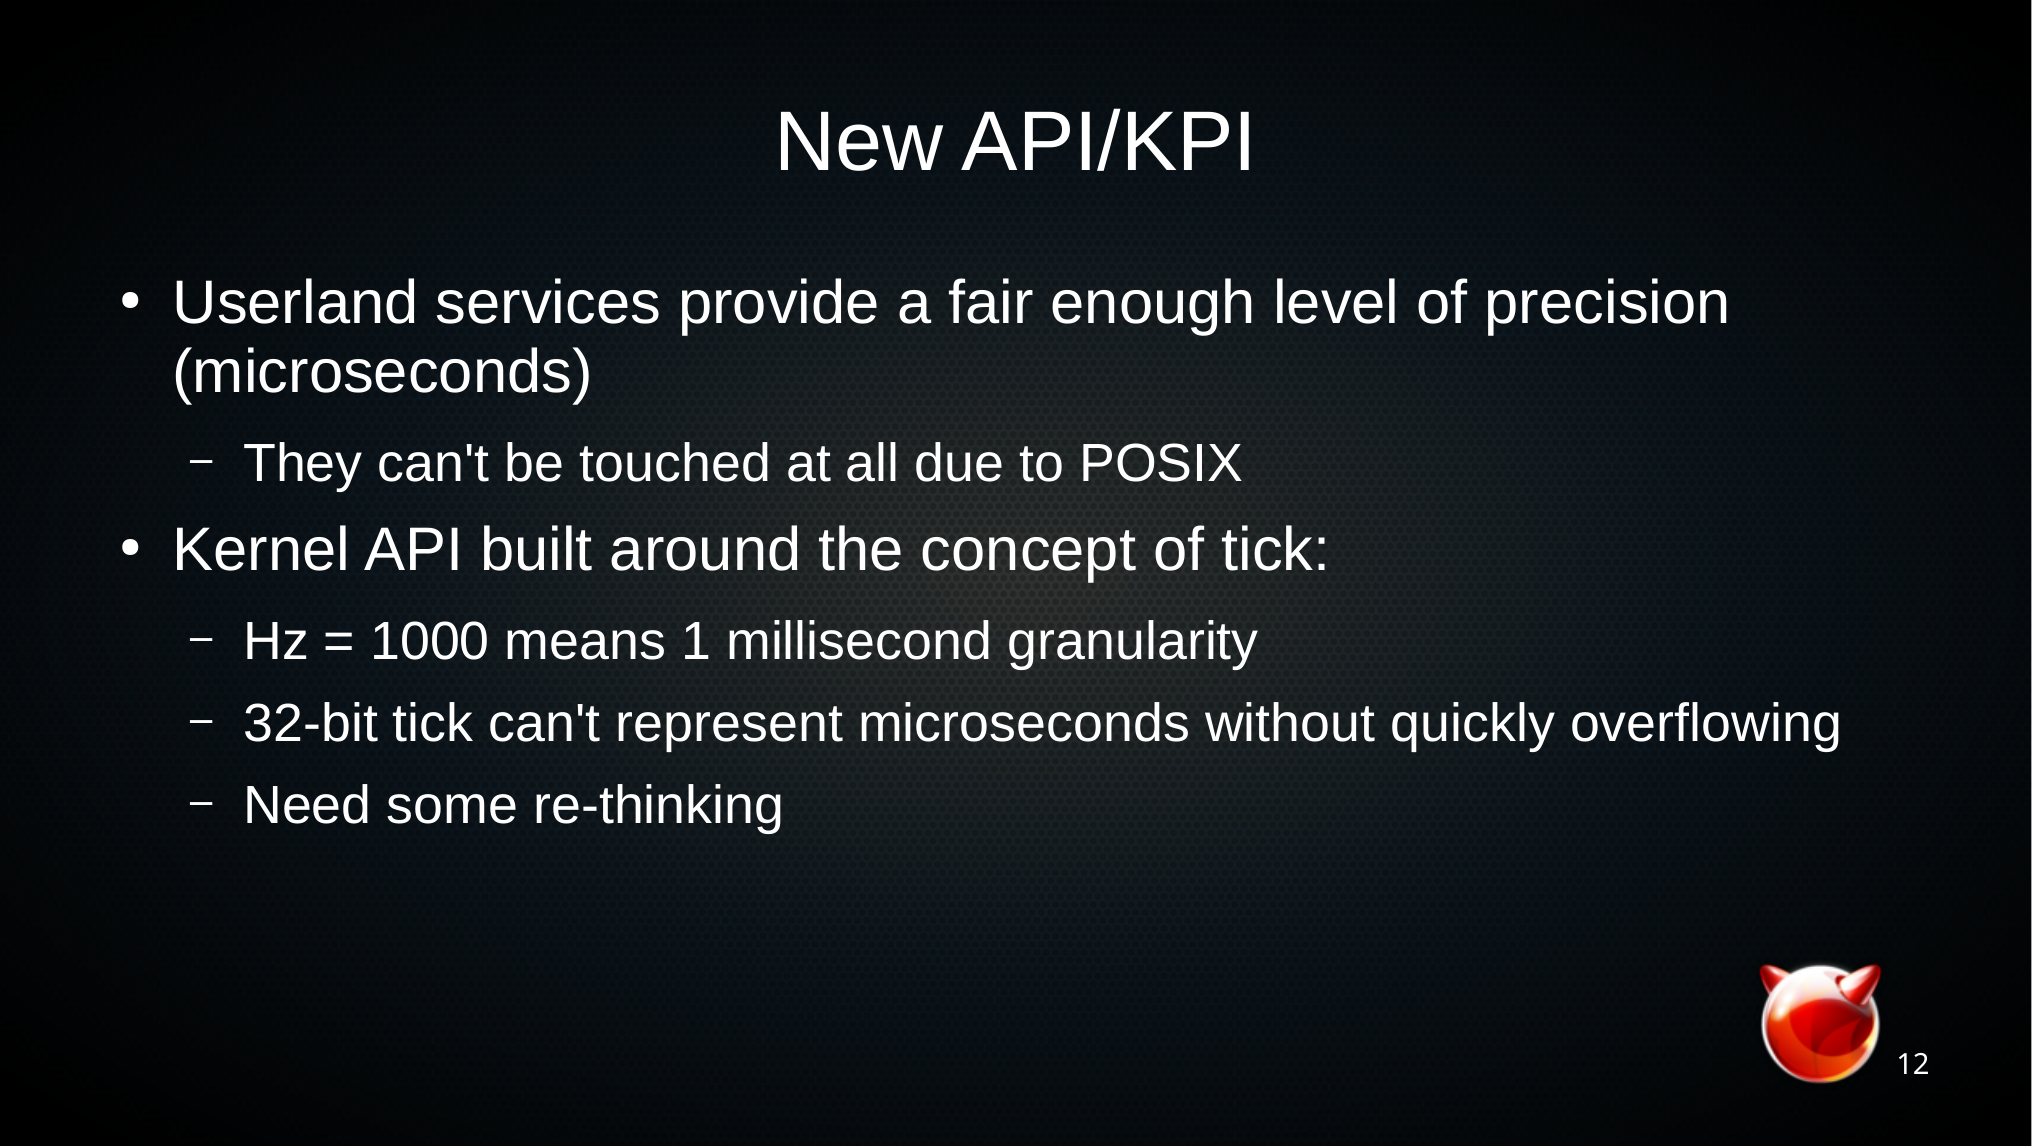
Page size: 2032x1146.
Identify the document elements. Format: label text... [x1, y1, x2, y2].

list Userland services provide a fair enough level of precision (microseconds) They can't be touched at all due to POSIX Kernel API built around the concept of tick: Hz = 1000 means 1 millisecond granularity 32-bit tick can't represent microseconds without quickly overflowing Need some re-thinking [101, 268, 1890, 1025]
title New API/KPI [101, 45, 1930, 237]
picture [0, 0, 2032, 1146]
